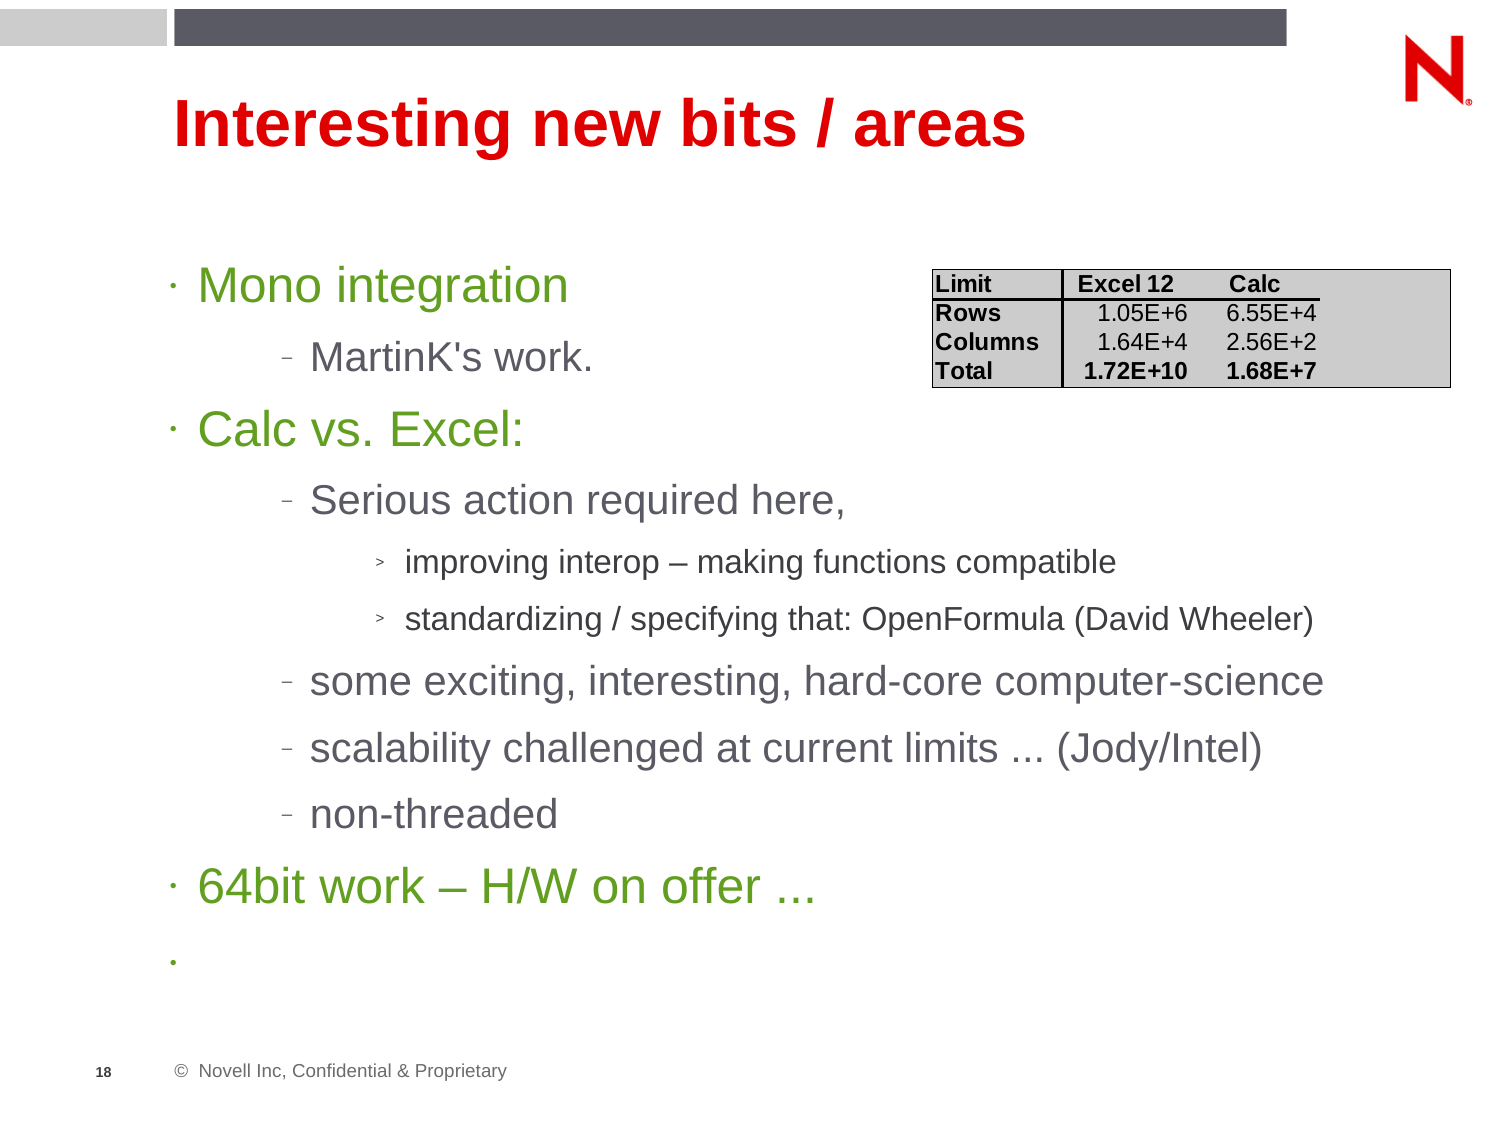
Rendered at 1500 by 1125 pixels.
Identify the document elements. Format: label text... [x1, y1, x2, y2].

title Interesting new bits / areas [173, 41, 1395, 205]
picture [1403, 32, 1473, 107]
list Mono integration MartinK's work. Calc vs. Excel: Serious action required here, improving interop – making functions compatible standardizing / specifying that: OpenFormula (David Wheeler) some exciting, interesting, hard-core computer-science scalability challenged at current limits ... (Jody/Intel) non-threaded 64bit work – H/W on offer ... [169, 254, 1410, 986]
chart [932, 269, 1451, 388]
